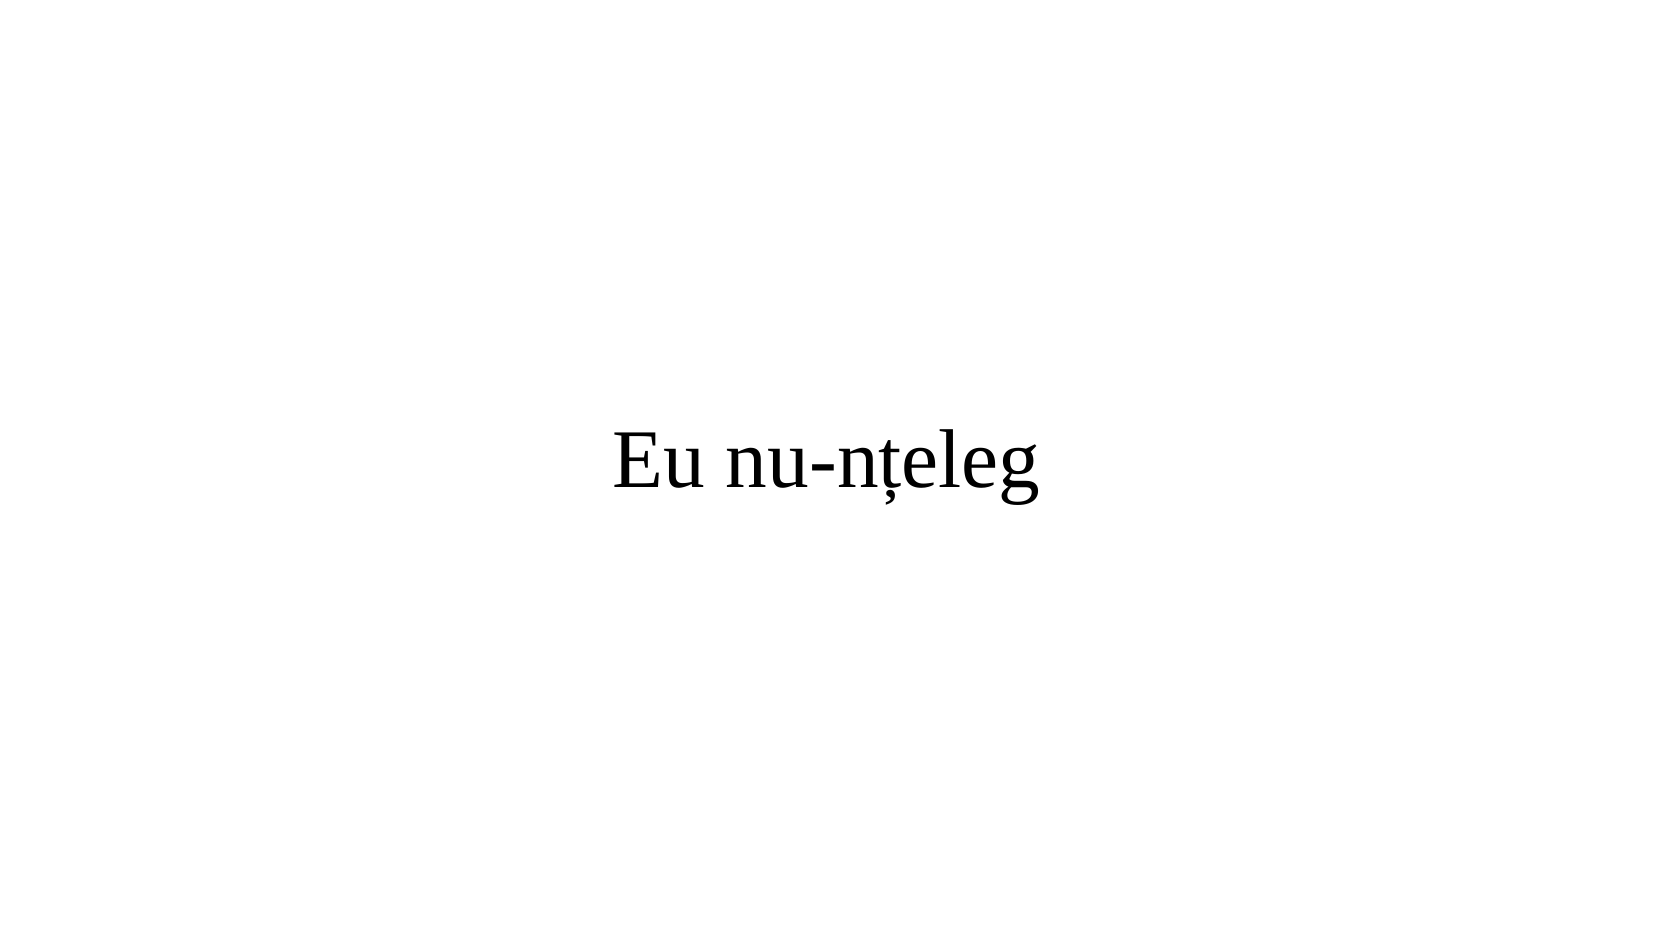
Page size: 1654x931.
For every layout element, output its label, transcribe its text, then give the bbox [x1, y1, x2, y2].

subtitle Eu nu-nțeleg [0, 396, 1654, 505]
